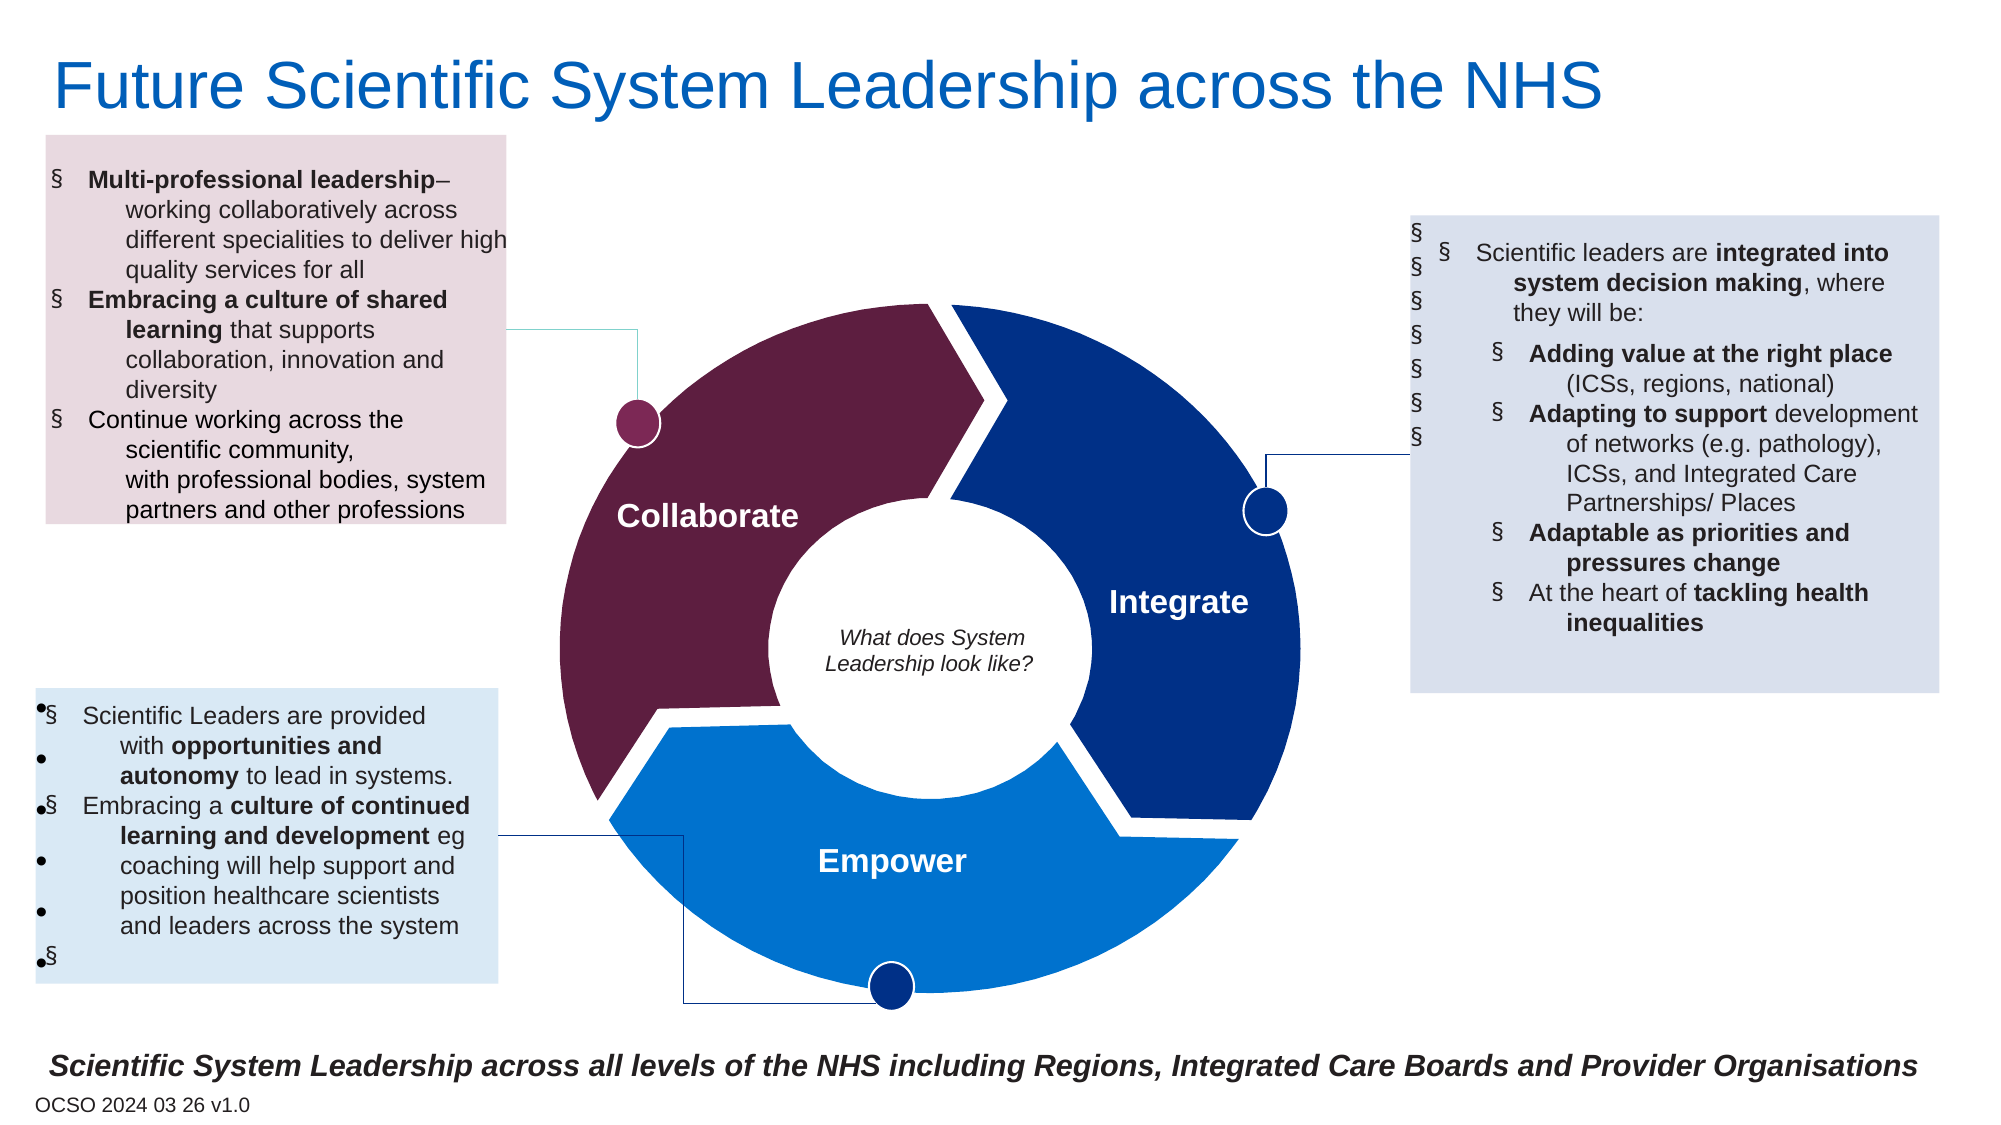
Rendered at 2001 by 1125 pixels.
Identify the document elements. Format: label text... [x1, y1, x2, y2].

text_box Collaborate [601, 486, 862, 542]
text_box Integrate [1094, 572, 1354, 628]
text_box [1410, 215, 1939, 693]
text_box [603, 303, 985, 513]
text_box [255, 506, 262, 517]
text_box [227, 511, 234, 517]
text_box Future Scientific System Leadership across the NHS [53, 16, 1762, 159]
text_box [427, 506, 435, 517]
text_box [46, 135, 506, 156]
text_box [142, 511, 149, 517]
text_box [559, 490, 816, 801]
text_box [129, 506, 136, 517]
text_box Scientific leaders are integrated into system decision making, where they will be: [1423, 229, 1906, 336]
text_box [46, 505, 506, 524]
text_box Adding value at the right place (ICSs, regions, national) Adapting to support development of networks (e.g. pathology), ICSs, and Integrated Care Partnerships/ Places Adaptable as priorities and pressures change At the heart of tackling health inequalities [1476, 329, 1940, 648]
text_box Scientific System Leadership across all levels of the NHS including Regions, Integrated Care Boards and Provider Organisations [0, 1038, 1973, 1091]
text_box [608, 724, 1239, 1011]
text_box Multi-professional leadership– working collaboratively across different specialities to deliver high quality services for all Embracing a culture of shared learning that supports collaboration, innovation and diversity Continue working across the scientific community, with professional bodies, system partners and other professions [35, 156, 532, 505]
text_box What does System Leadership look like? [792, 615, 1074, 685]
text_box Empower [802, 831, 1063, 888]
text_box Scientific Leaders are provided with opportunities and autonomy to lead in systems. Embracing a culture of continued learning and development eg coaching will help support and position healthcare scientists and leaders across the system [30, 692, 493, 980]
text_box [36, 688, 498, 984]
text_box OCSO 2024 03 26 v1.0 [19, 1084, 268, 1125]
text_box [276, 506, 284, 517]
text_box [619, 836, 683, 905]
text_box [950, 304, 1301, 821]
text_box [362, 506, 370, 517]
text_box [341, 506, 348, 517]
